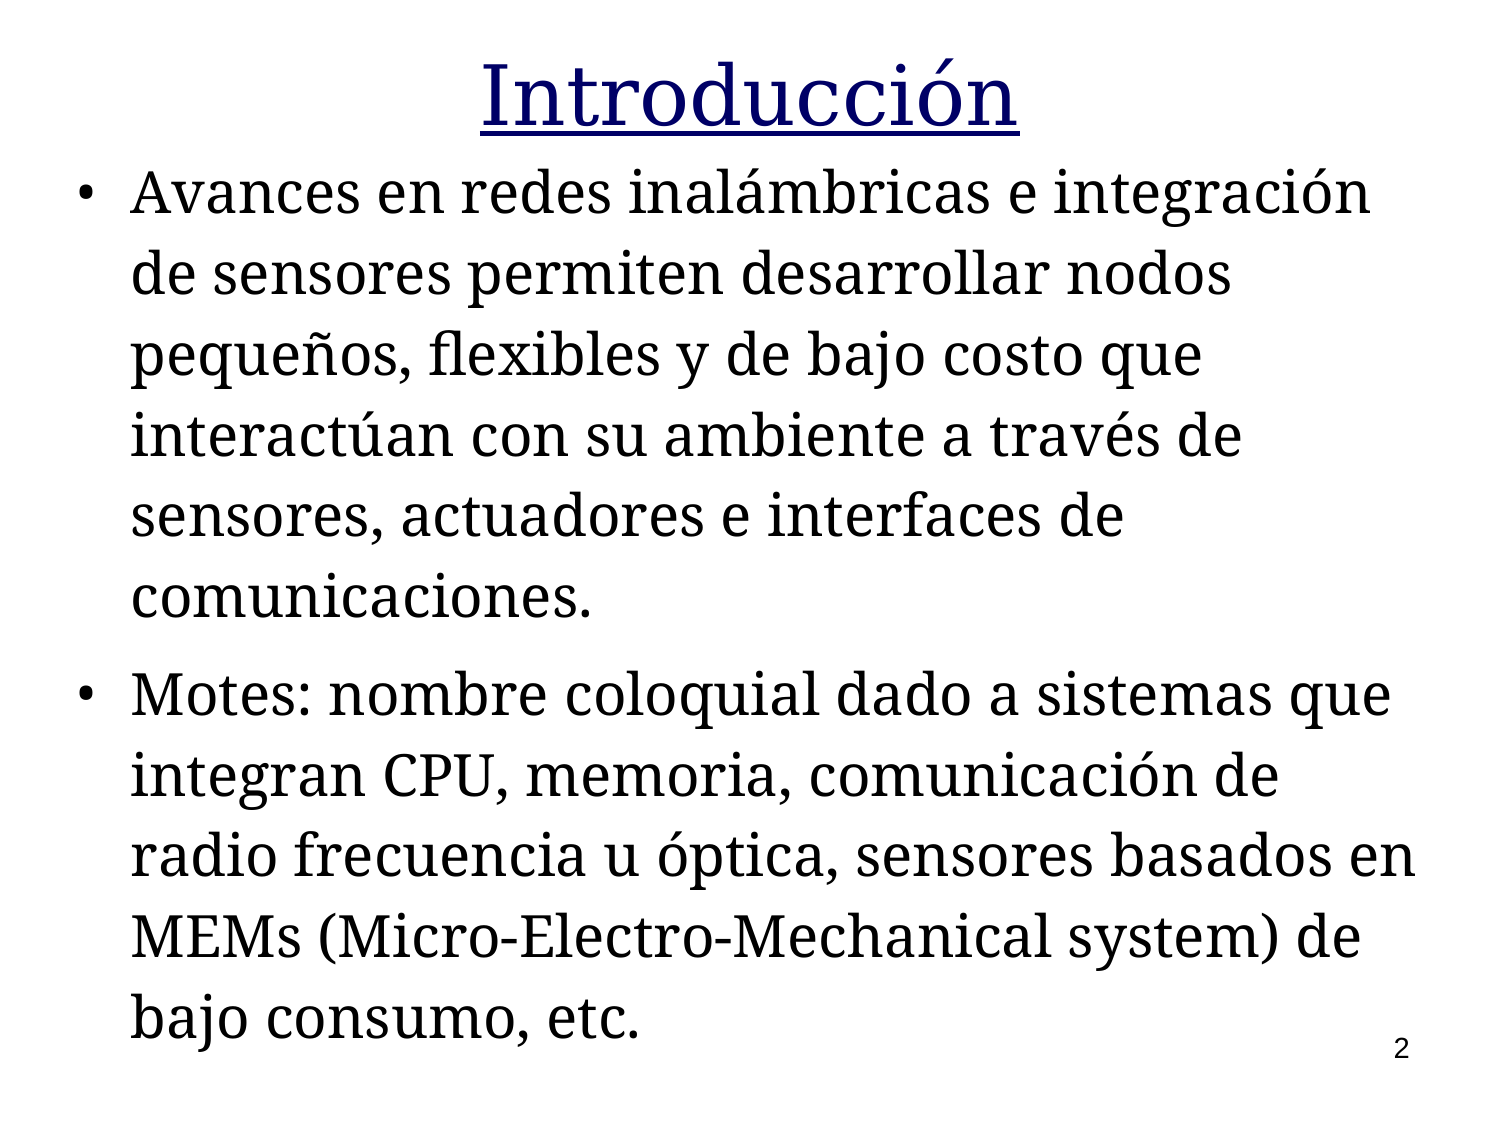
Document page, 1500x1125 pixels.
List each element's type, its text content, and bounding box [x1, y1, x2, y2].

list Avances en redes inalámbricas e integración de sensores permiten desarrollar nodos pequeños, flexibles y de bajo costo que interactúan con su ambiente a través de sensores, actuadores e interfaces de comunicaciones. Motes: nombre coloquial dado a sistemas que integran CPU, memoria, comunicación de radio frecuencia u óptica, sensores basados en MEMs (Micro-Electro-Mechanical system) de bajo consumo, etc. [74, 149, 1425, 1006]
title Introducción [74, 41, 1425, 149]
